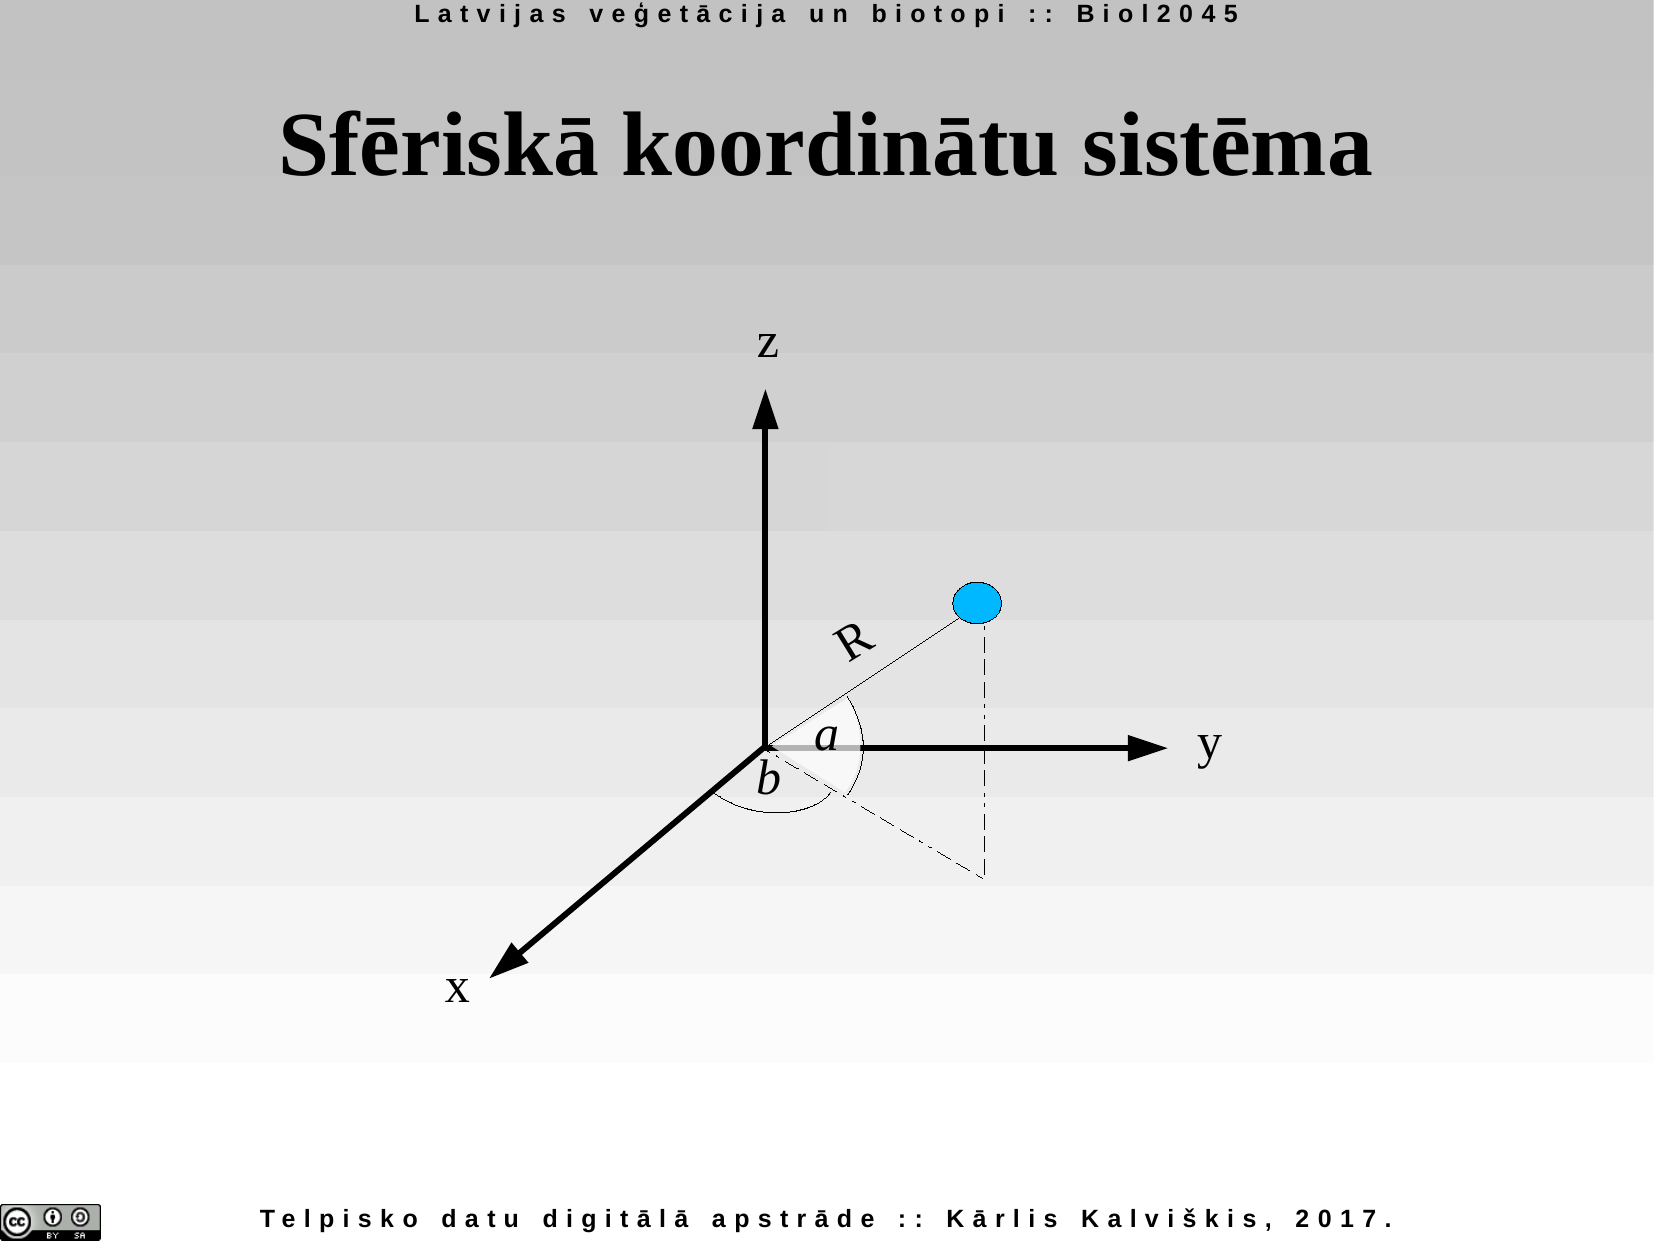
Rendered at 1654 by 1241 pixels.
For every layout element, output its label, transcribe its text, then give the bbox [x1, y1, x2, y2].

text_box y [1196, 713, 1223, 770]
picture [0, 287, 1654, 1241]
text_box x [444, 958, 470, 1014]
text_box a [814, 705, 840, 761]
text_box b [756, 749, 782, 805]
text_box R [824, 606, 885, 673]
text_box z [756, 312, 781, 368]
text_box [952, 582, 1002, 624]
text_box [771, 698, 861, 793]
title Sfēriskā koordinātu sistēma [0, 1, 1654, 287]
